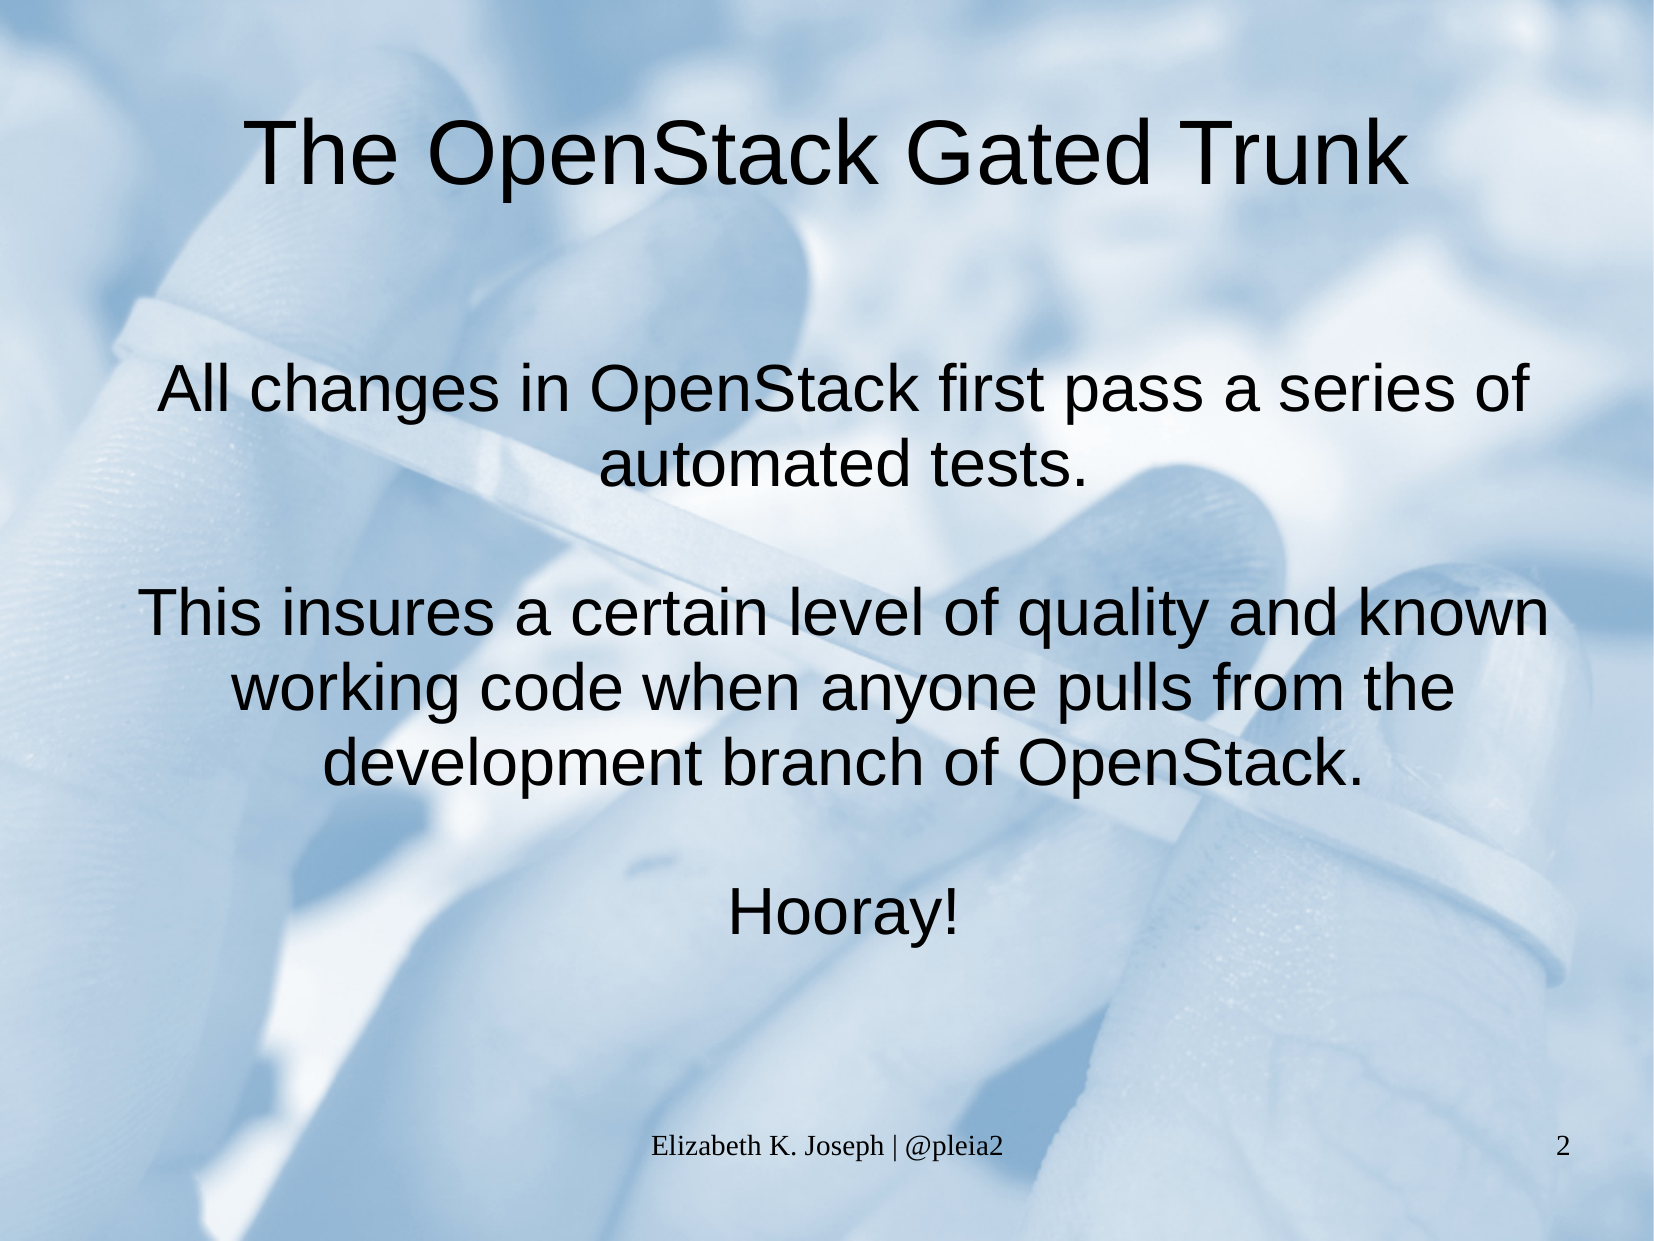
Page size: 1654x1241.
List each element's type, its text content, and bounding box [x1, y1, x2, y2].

picture [0, 0, 1654, 1241]
subtitle All changes in OpenStack first pass a series of automated tests. This insures a certain level of quality and known working code when anyone pulls from the development branch of OpenStack. Hooray! [82, 290, 1571, 1010]
title The OpenStack Gated Trunk [82, 49, 1571, 257]
